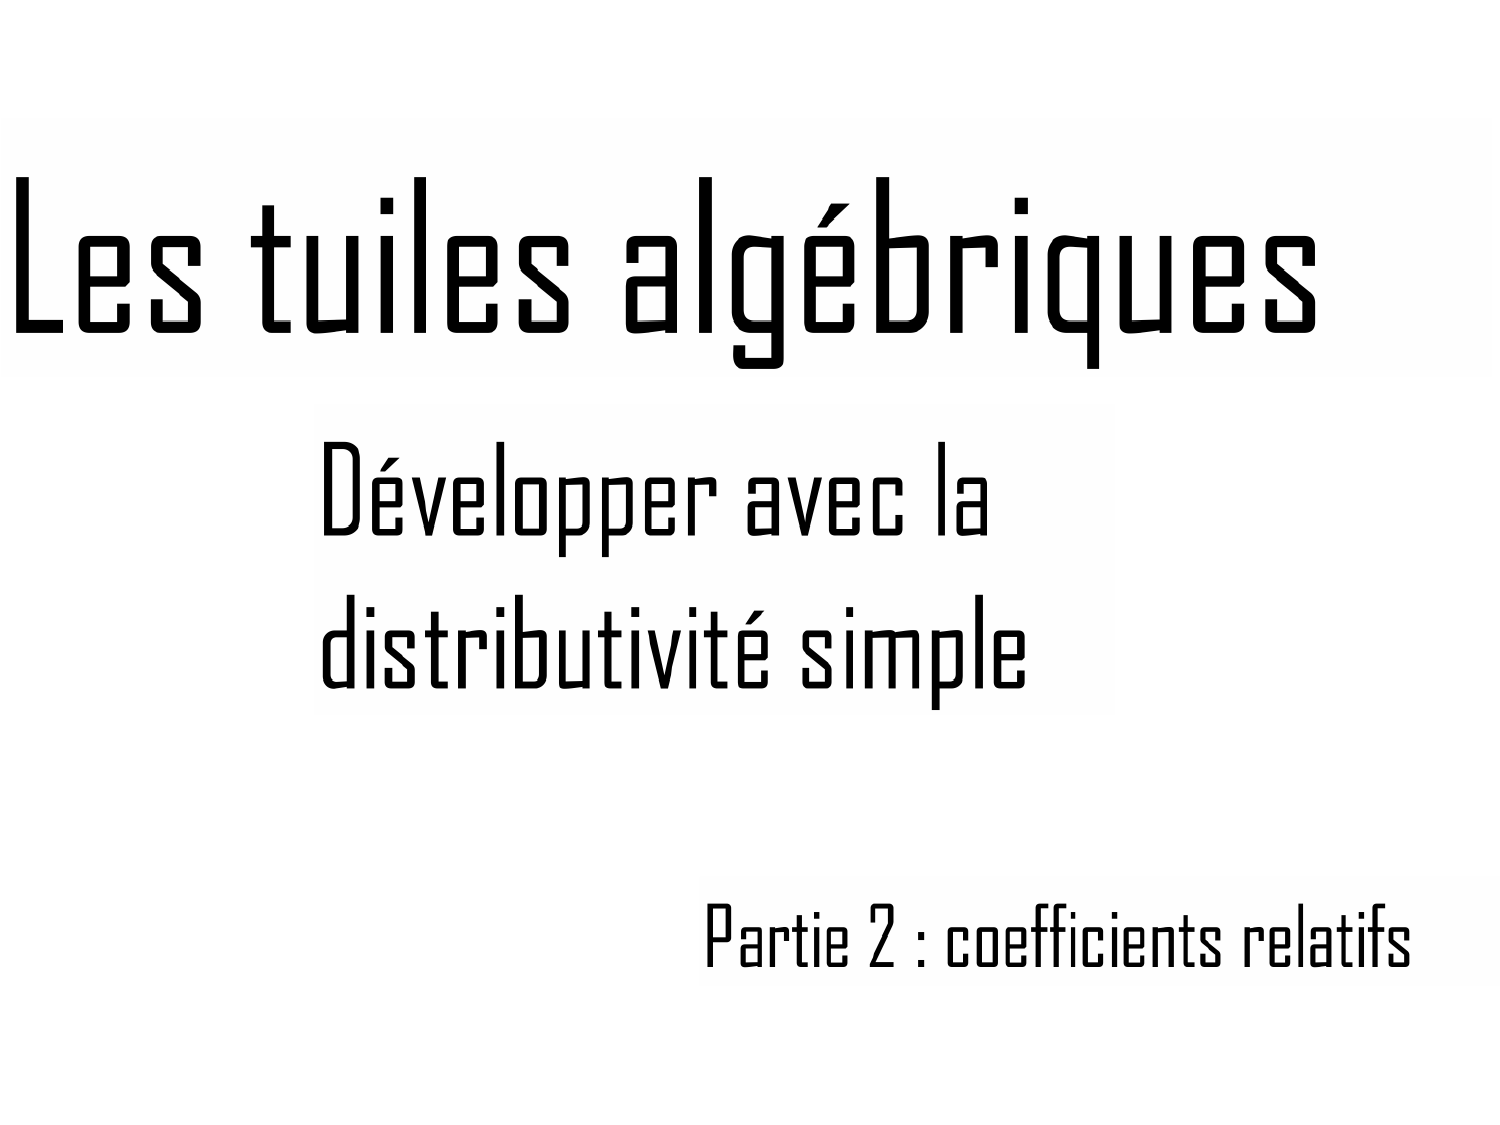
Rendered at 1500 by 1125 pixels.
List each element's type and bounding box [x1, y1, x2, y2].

picture [0, 117, 1500, 988]
